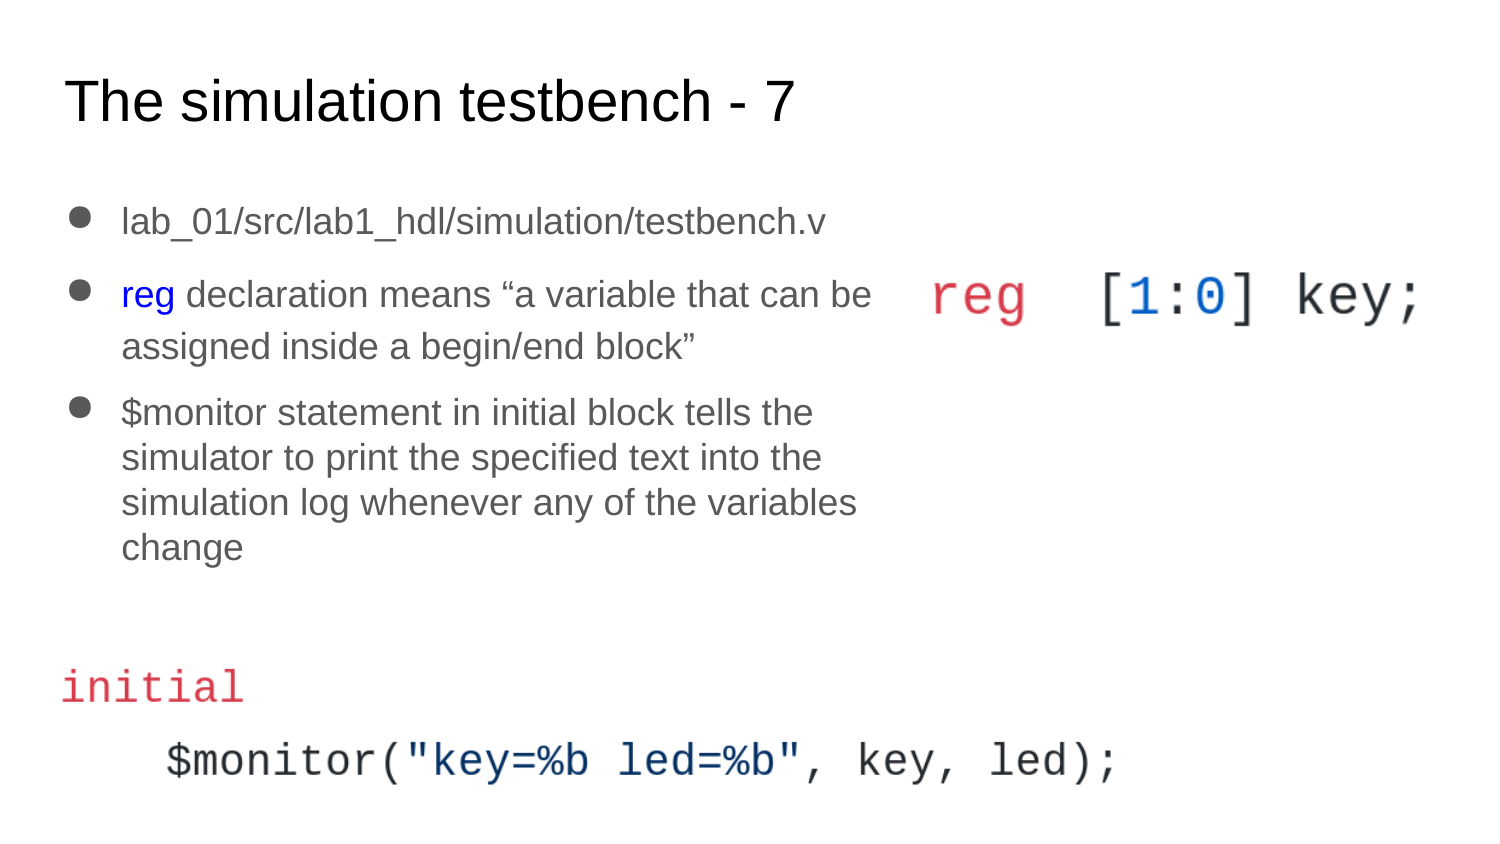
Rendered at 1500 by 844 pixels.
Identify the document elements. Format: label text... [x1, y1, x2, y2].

title The simulation testbench - 7 [49, 47, 845, 142]
picture [921, 265, 1424, 340]
list lab_01/src/lab1_hdl/simulation/testbench.v reg declaration means “a variable that can be assigned inside a begin/end block” $monitor statement in initial block tells the simulator to print the specified text into the simulation log whenever any of the variables change [31, 175, 901, 630]
picture [49, 663, 1124, 809]
